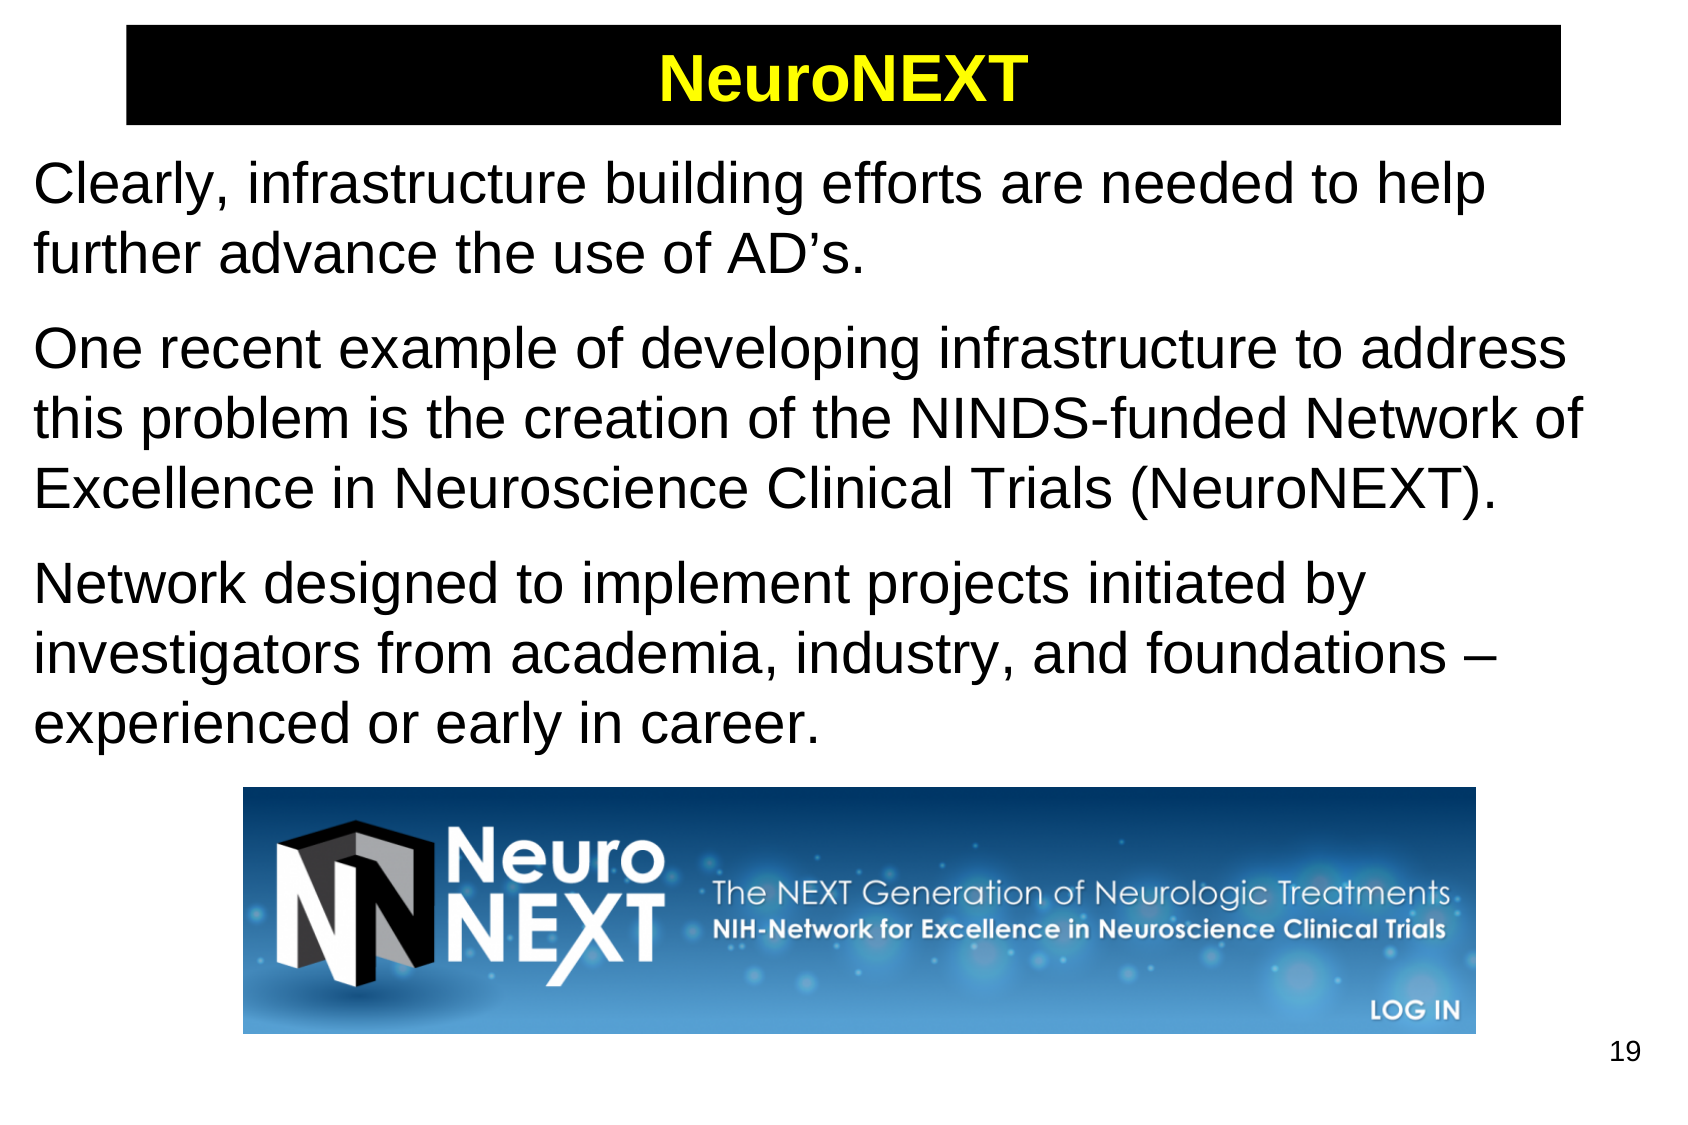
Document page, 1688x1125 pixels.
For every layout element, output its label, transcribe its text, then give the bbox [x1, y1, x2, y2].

text_box Clearly, infrastructure building efforts are needed to help further advance the use of AD’s. One recent example of developing infrastructure to address this problem is the creation of the NINDS-funded Network of Excellence in Neuroscience Clinical Trials (NeuroNEXT). Network designed to implement projects initiated by investigators from academia, industry, and foundations – experienced or early in career. [18, 137, 1669, 763]
text_box <number> [1343, 1025, 1657, 1101]
text_box NeuroNEXT [126, 24, 1561, 126]
picture [243, 787, 1476, 1034]
